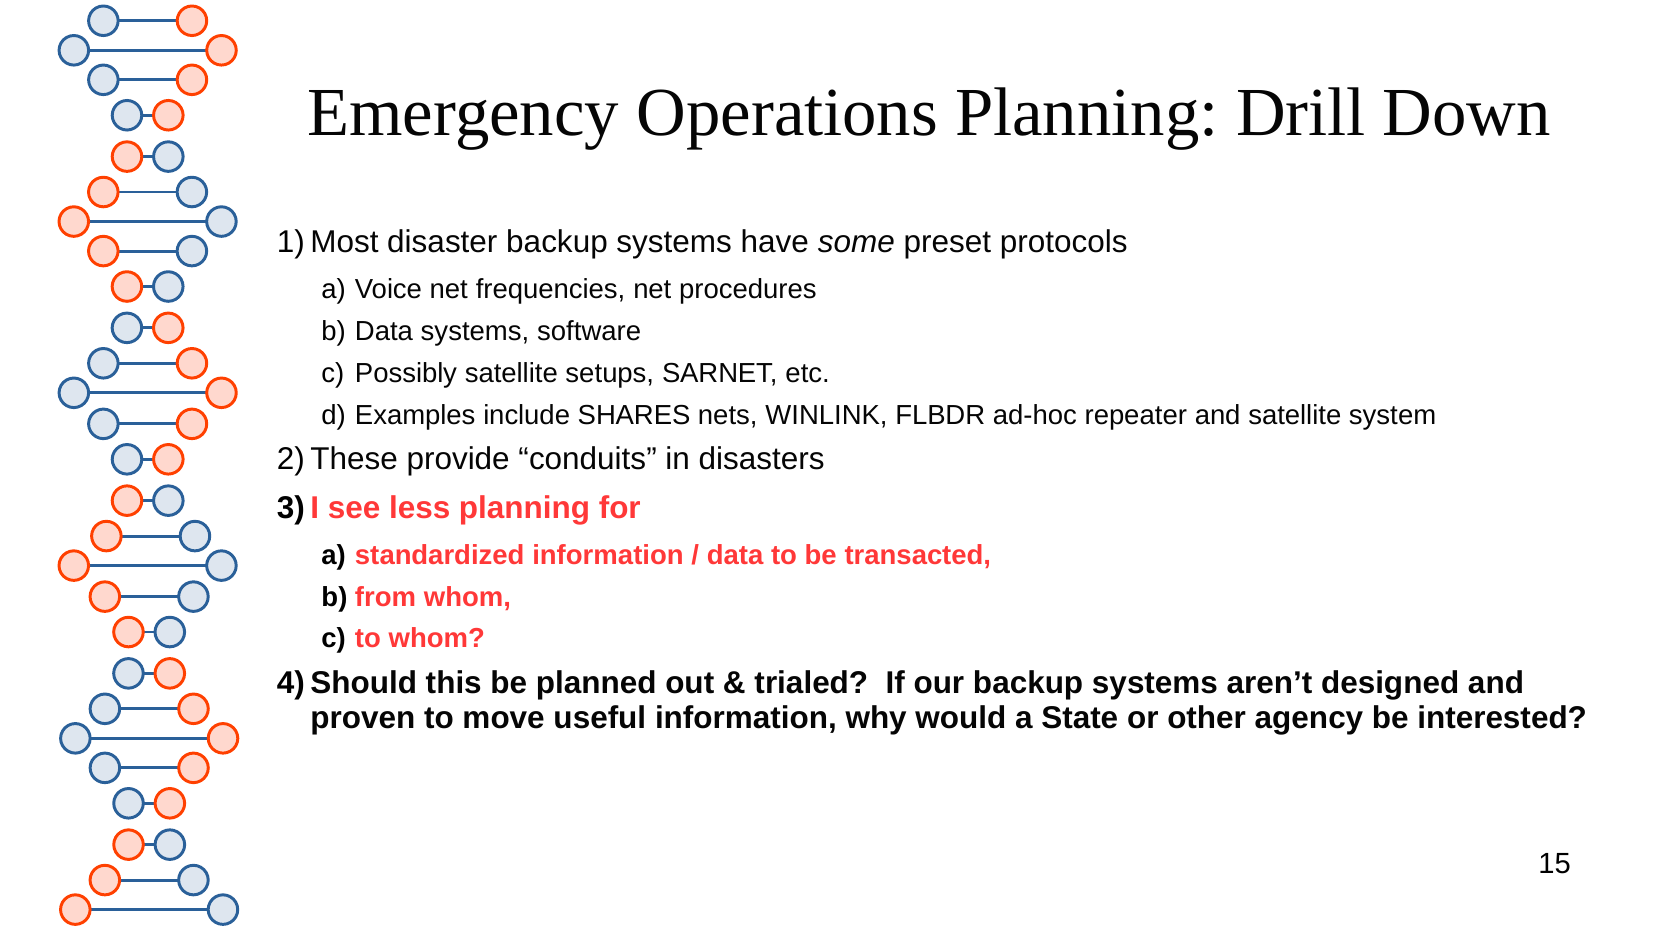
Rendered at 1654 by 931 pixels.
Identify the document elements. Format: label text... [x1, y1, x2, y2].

list Most disaster backup systems have some preset protocols Voice net frequencies, net procedures Data systems, software Possibly satellite setups, SARNET, etc. Examples include SHARES nets, WINLINK, FLBDR ad-hoc repeater and satellite system These provide “conduits” in disasters I see less planning for standardized information / data to be transacted, from whom, to whom? Should this be planned out & trialed? If our backup systems aren’t designed and proven to move useful information, why would a State or other agency be interested? [265, 224, 1595, 764]
title Emergency Operations Planning: Drill Down [265, 35, 1595, 189]
